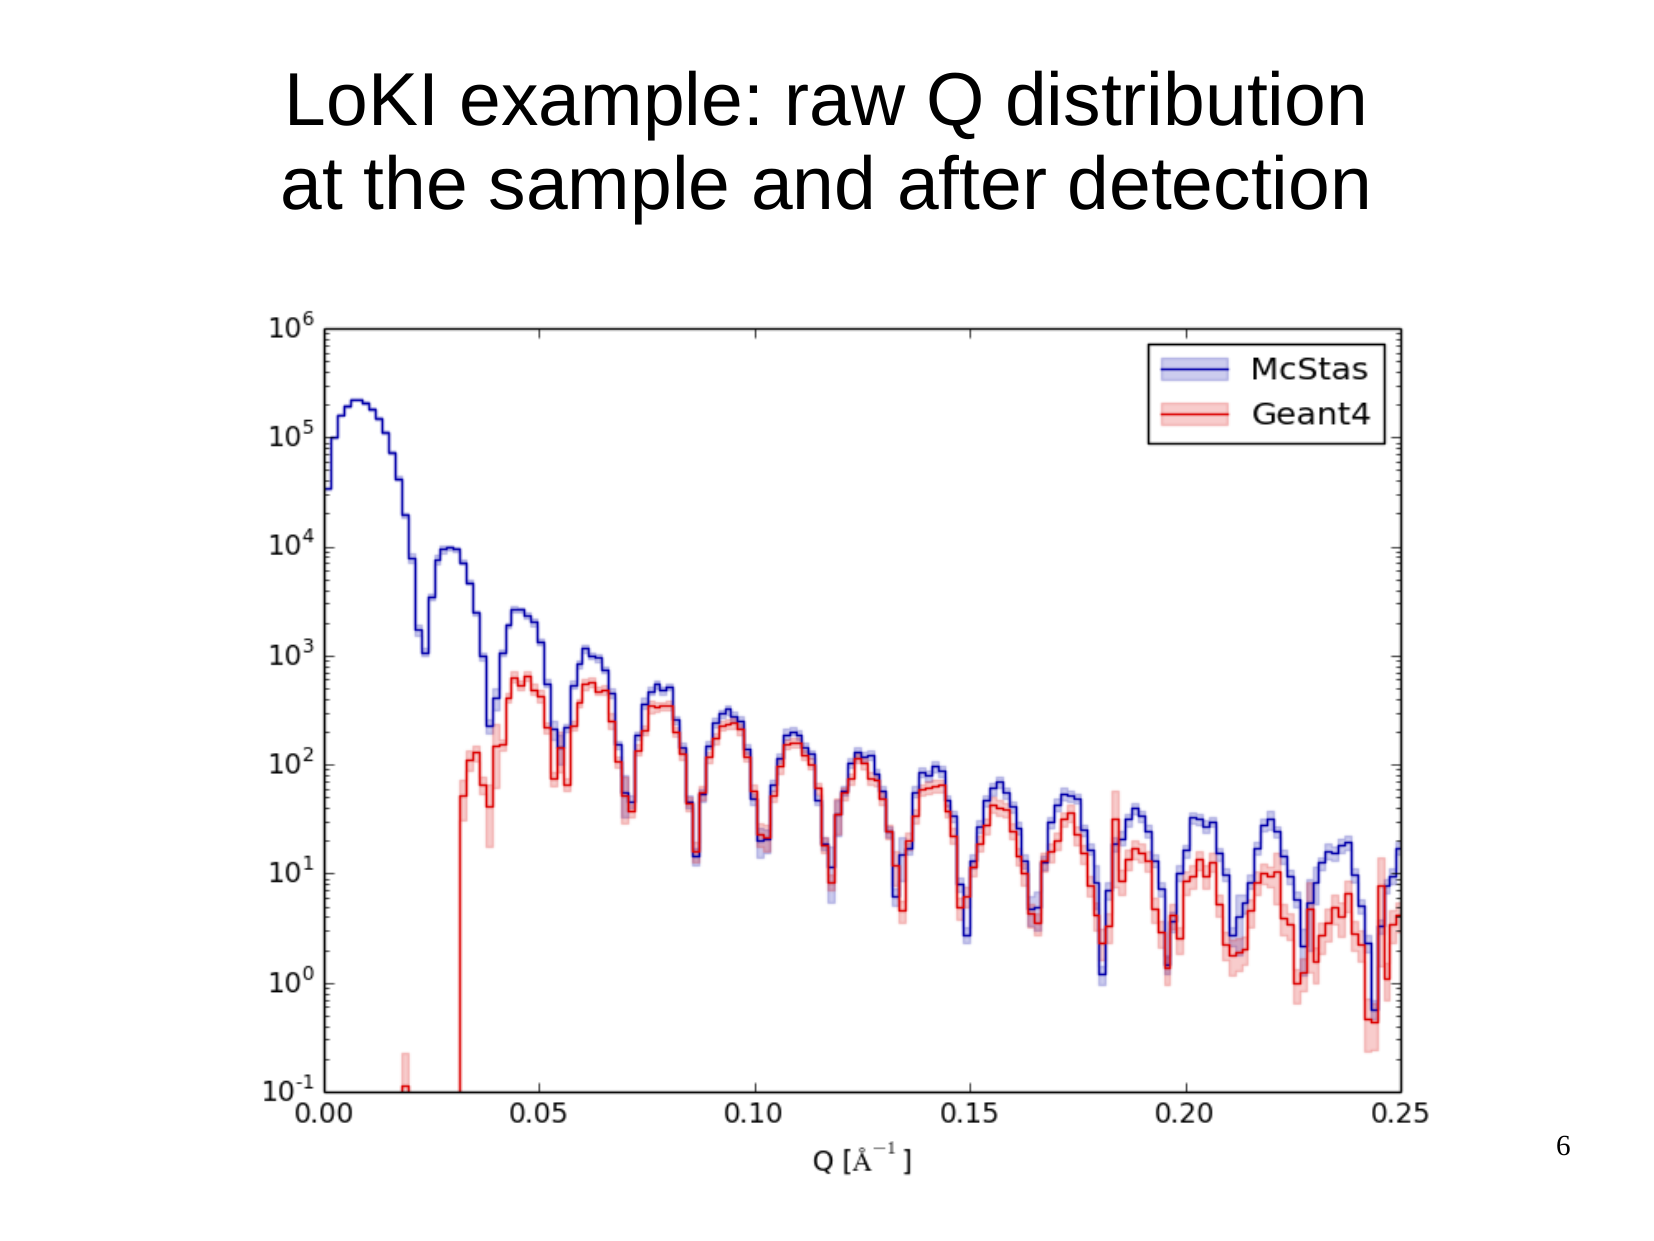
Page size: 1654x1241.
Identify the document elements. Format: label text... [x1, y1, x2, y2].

picture [159, 254, 1480, 1185]
title LoKI example: raw Q distribution at the sample and after detection [82, 37, 1571, 245]
